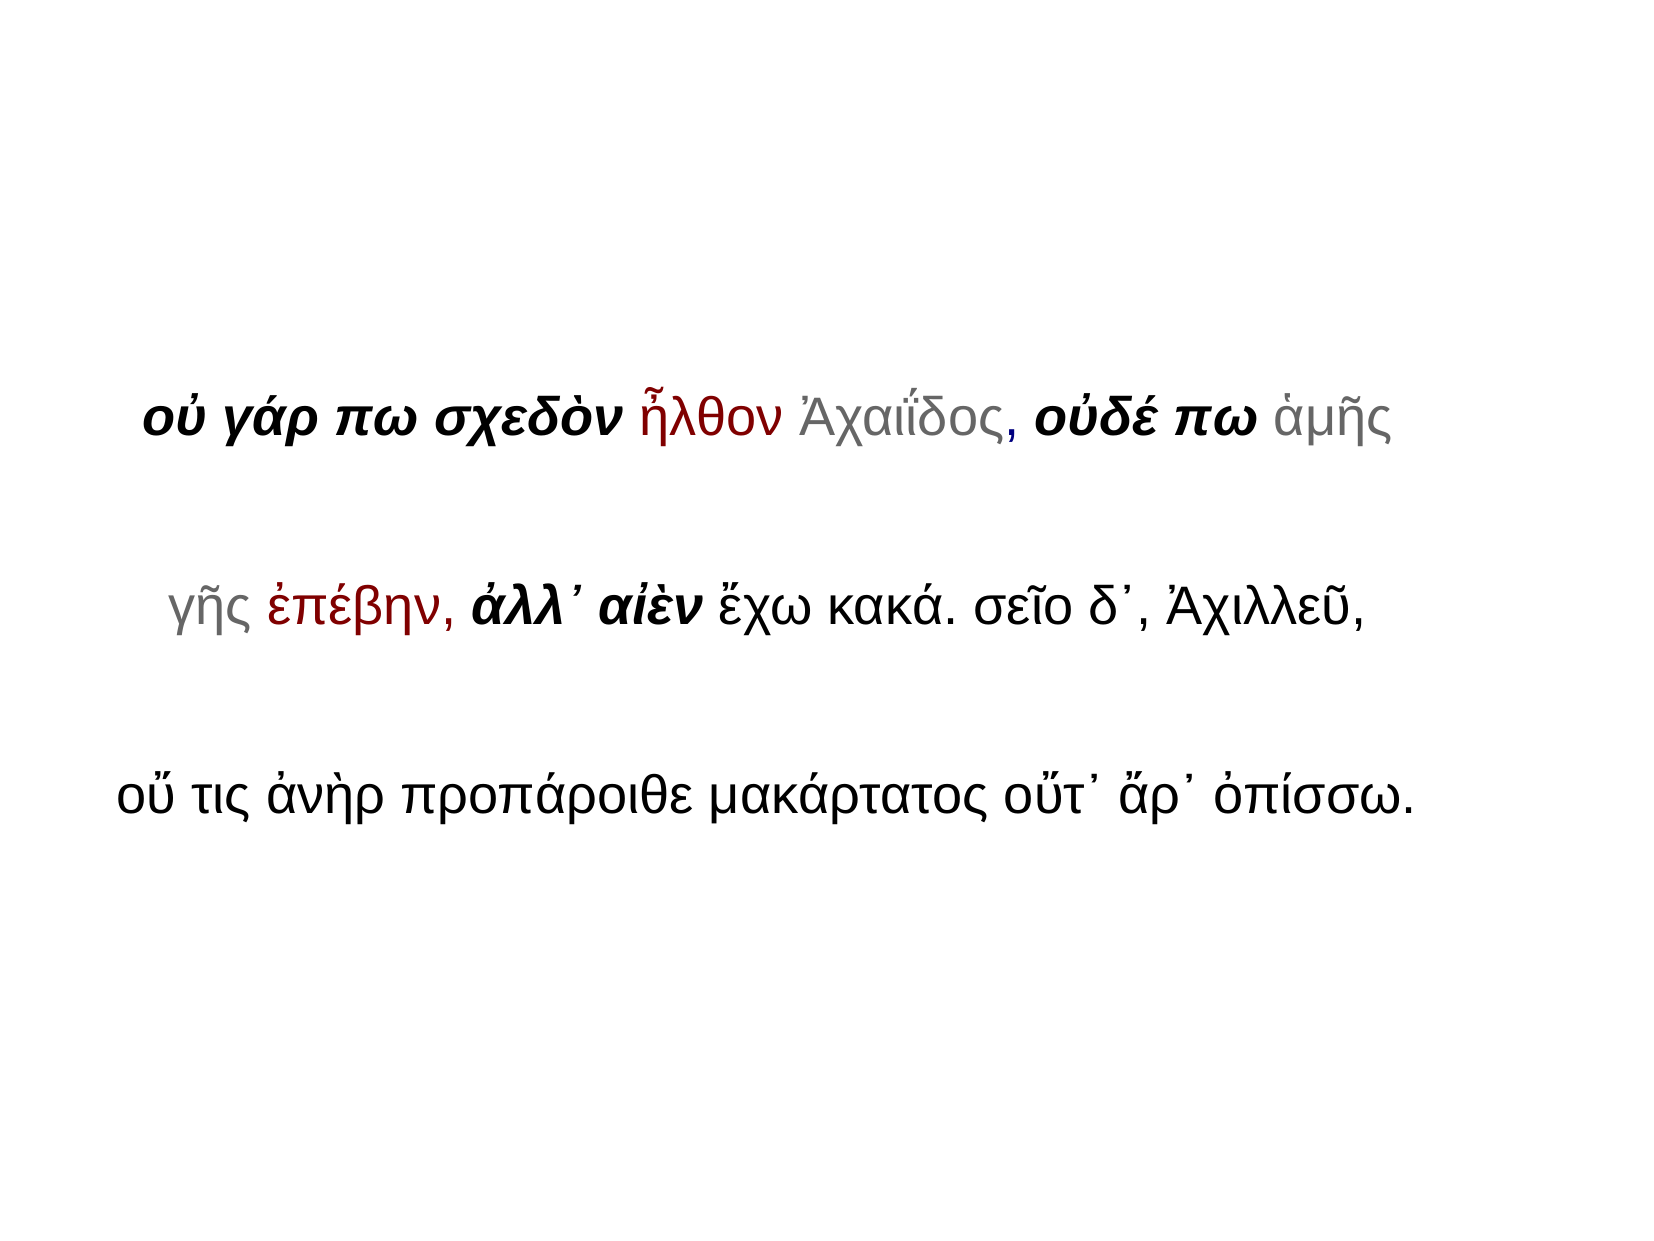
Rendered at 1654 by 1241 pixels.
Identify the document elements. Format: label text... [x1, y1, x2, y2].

subtitle οὐ γάρ πω σχεδὸν ἦλθον Ἀχαιΐδος, οὐδέ πω ἁμῆς γῆς ἐπέβην, ἀλλ᾽ αἰὲν ἔχω κακά. σεῖο δ᾽, Ἀχιλλεῦ, οὔ τις ἀνὴρ προπάροιθε μακάρτατος οὔτ᾽ ἄρ᾽ ὀπίσσω. [23, 290, 1512, 1010]
